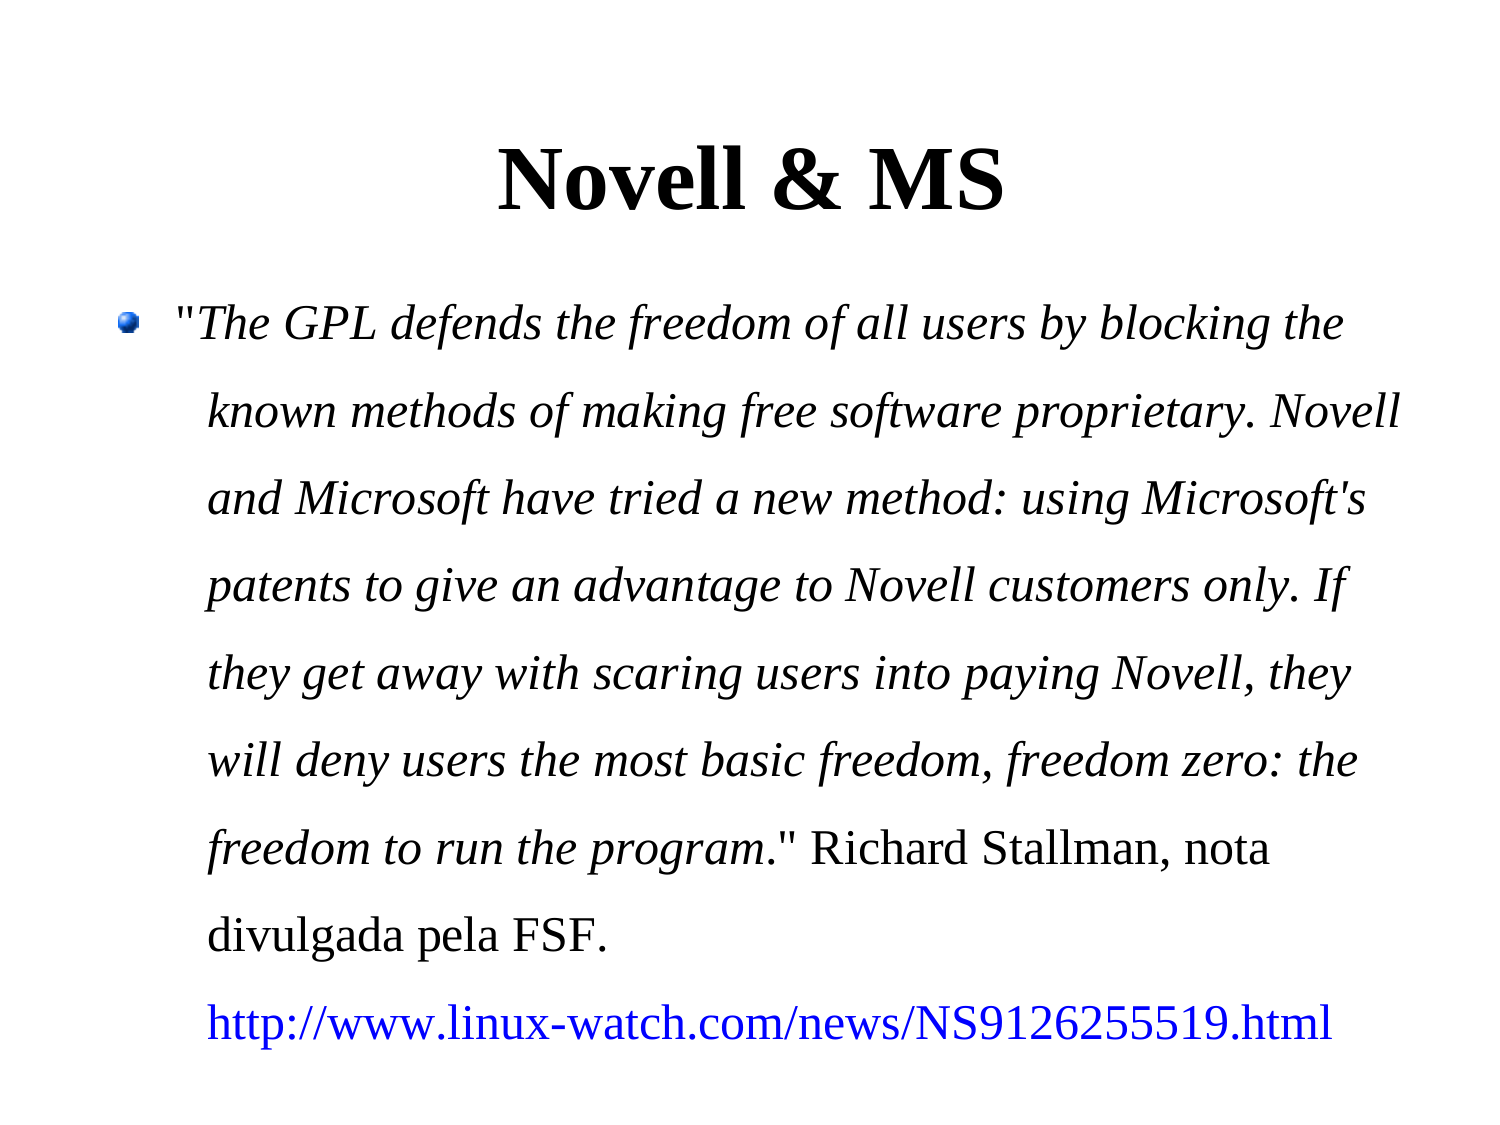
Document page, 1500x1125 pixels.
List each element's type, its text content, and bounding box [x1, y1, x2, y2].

text_box "The GPL defends the freedom of all users by blocking the known methods of making free software proprietary. Novell and Microsoft have tried a new method: using Microsoft's patents to give an advantage to Novell customers only. If they get away with scaring users into paying Novell, they will deny users the most basic freedom, freedom zero: the freedom to run the program." Richard Stallman, nota divulgada pela FSF. http://www.linux-watch.com/news/NS9126255519.html [103, 255, 1421, 971]
title Novell & MS [87, 52, 1416, 307]
